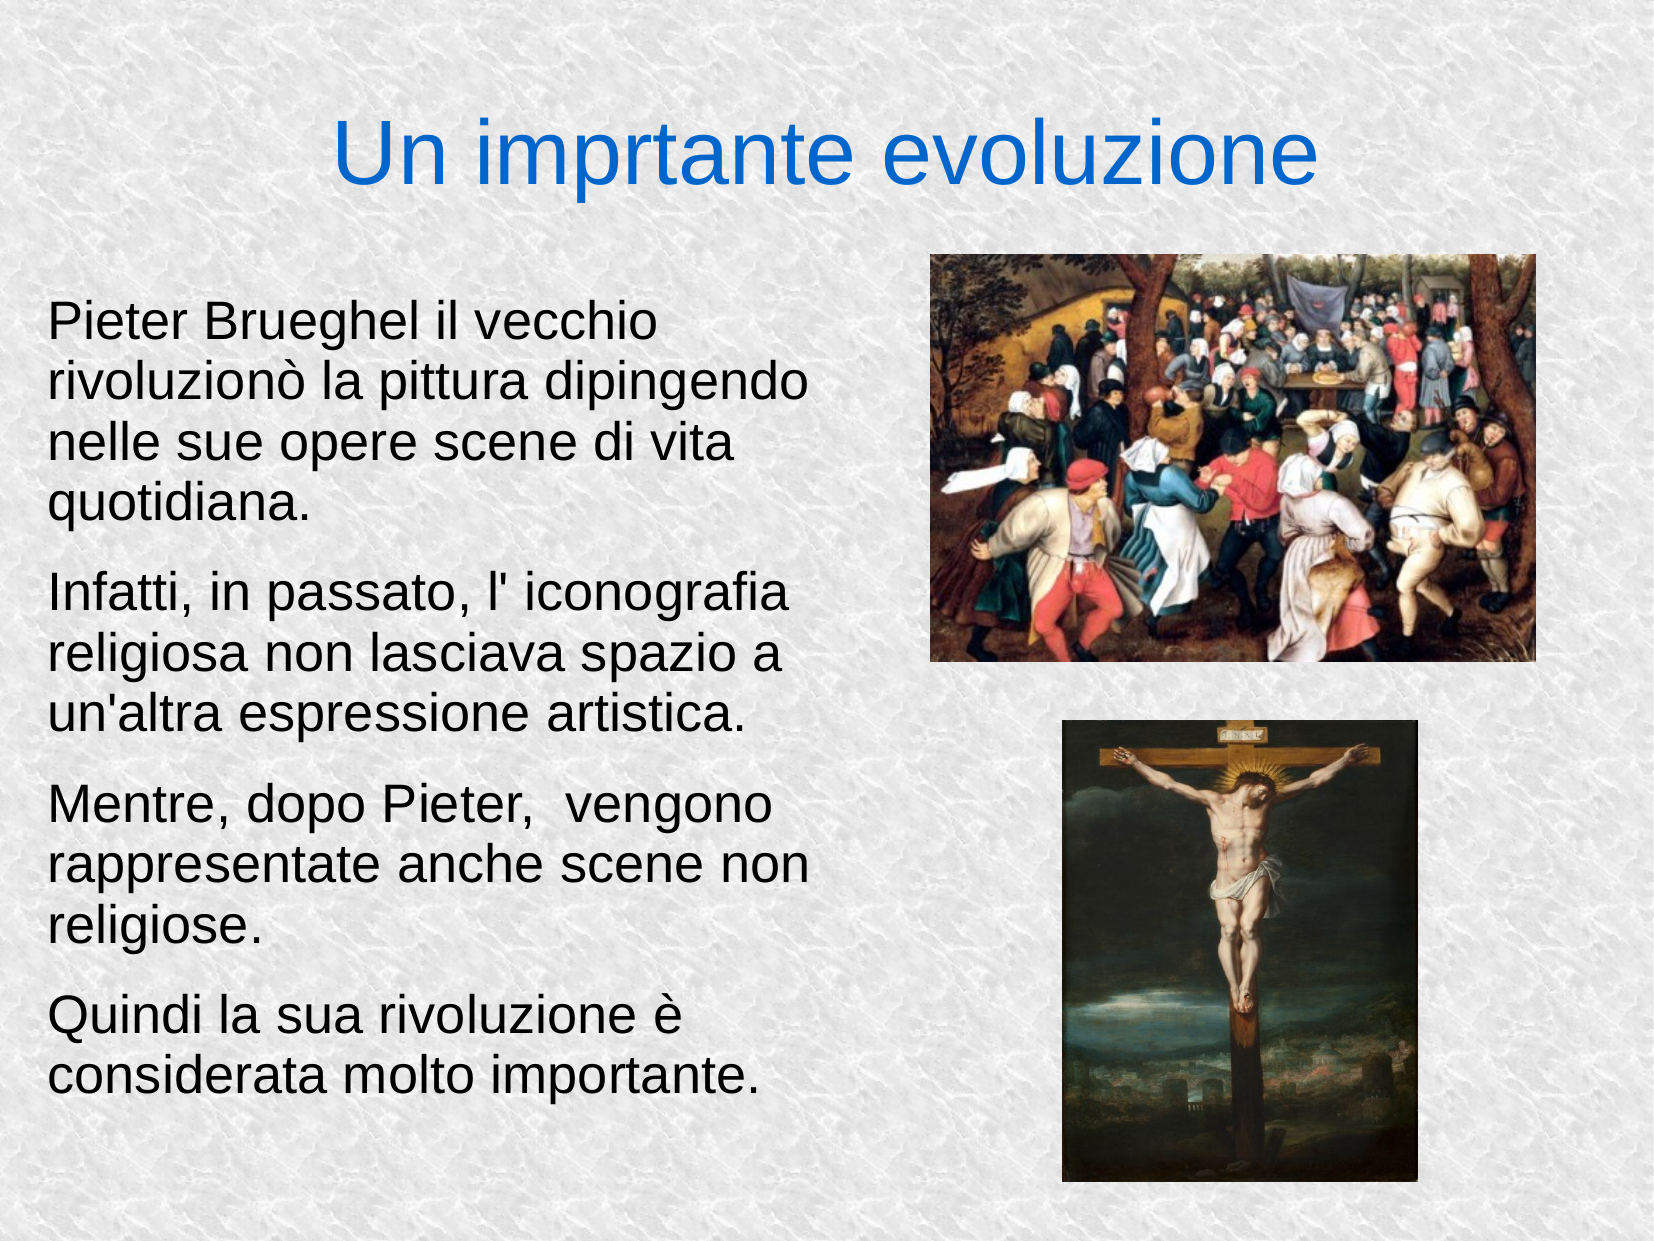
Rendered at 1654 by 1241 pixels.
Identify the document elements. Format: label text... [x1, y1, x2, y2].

list Pieter Brueghel il vecchio rivoluzionò la pittura dipingendo nelle sue opere scene di vita quotidiana. Infatti, in passato, l' iconografia religiosa non lasciava spazio a un'altra espressione artistica. Mentre, dopo Pieter, vengono rappresentate anche scene non religiose. Quindi la sua rivoluzione è considerata molto importante. [47, 290, 875, 1109]
picture [0, 0, 1654, 1241]
title Un imprtante evoluzione [82, 49, 1571, 257]
